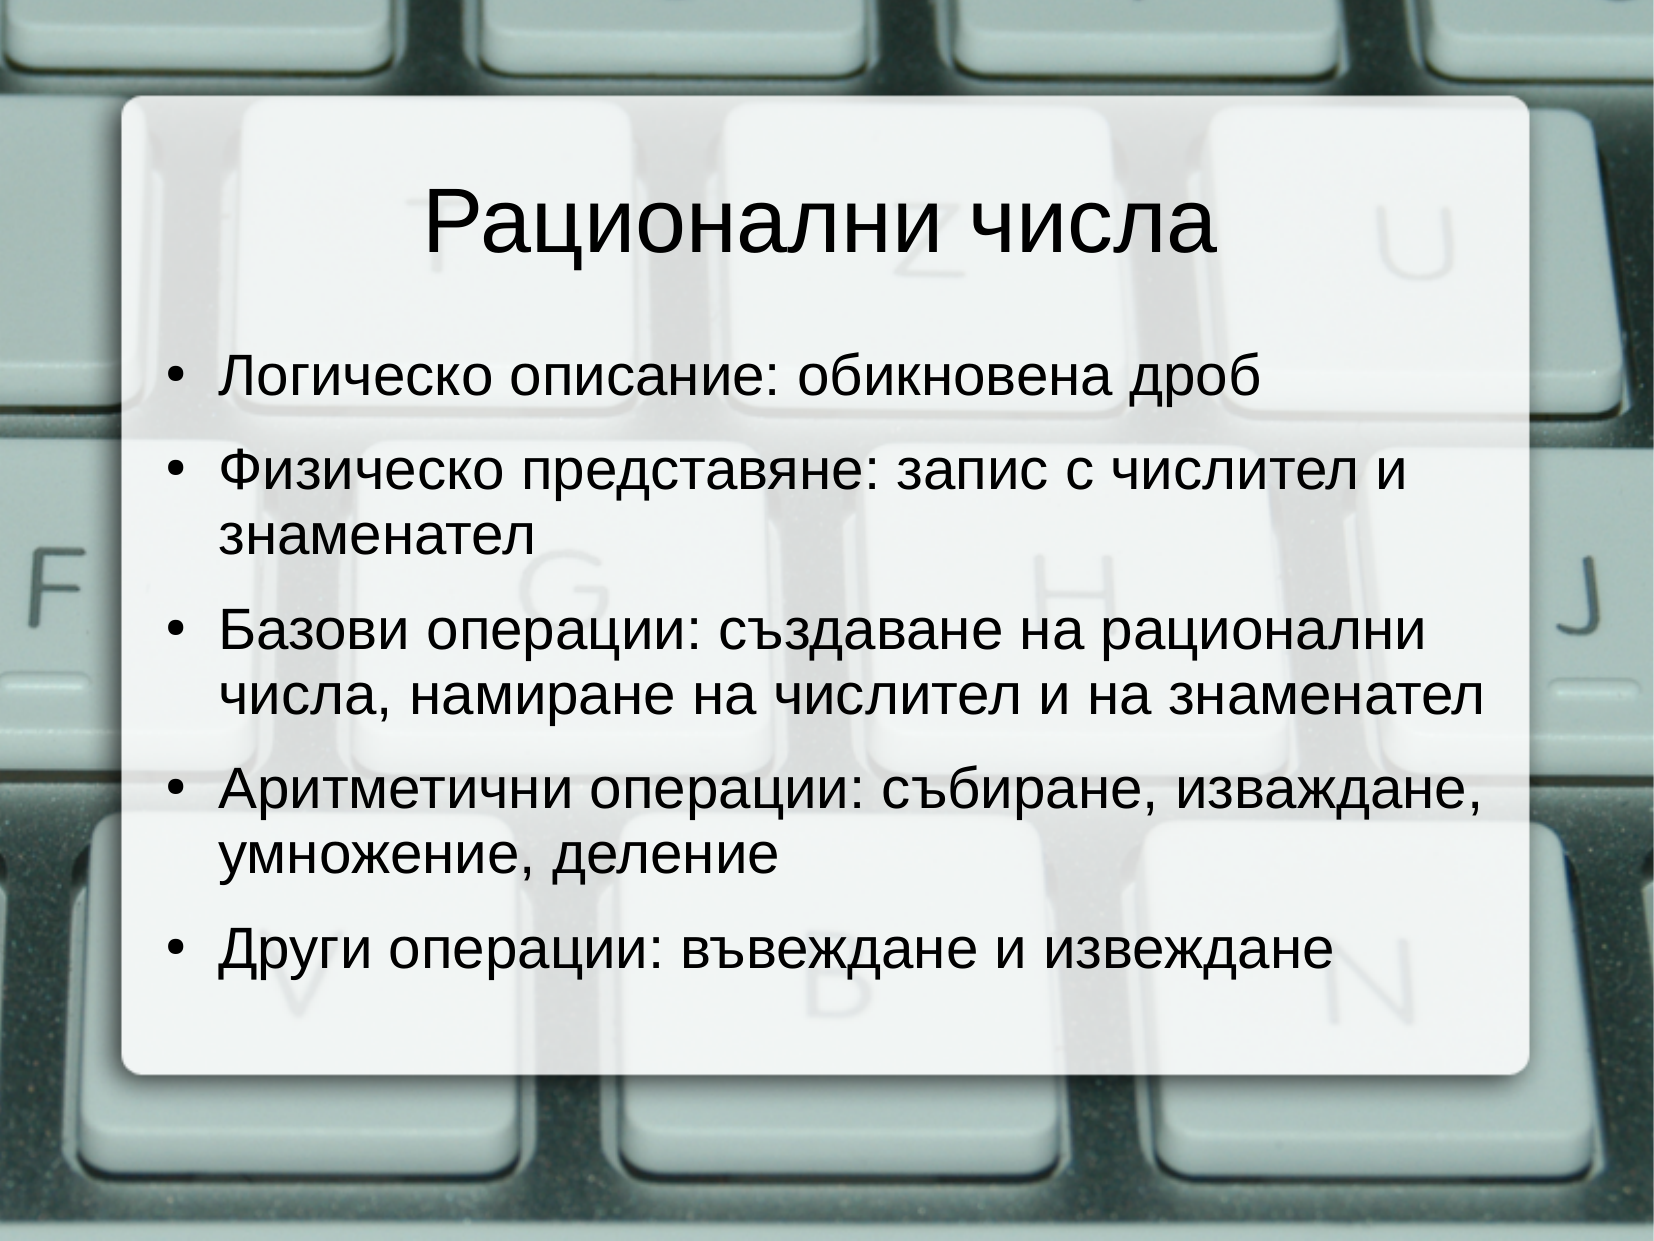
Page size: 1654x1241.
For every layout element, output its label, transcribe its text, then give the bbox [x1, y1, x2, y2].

title Рационални числа [135, 117, 1506, 325]
list Логическо описание: обикновена дроб Физическо представяне: запис с числител и знаменател Базови операции: създаване на рационални числа, намиране на числител и на знаменател Аритметични операции: събиране, изваждане, умножение, деление Други операции: въвеждане и извеждане [147, 342, 1506, 1062]
picture [0, 0, 1654, 1241]
